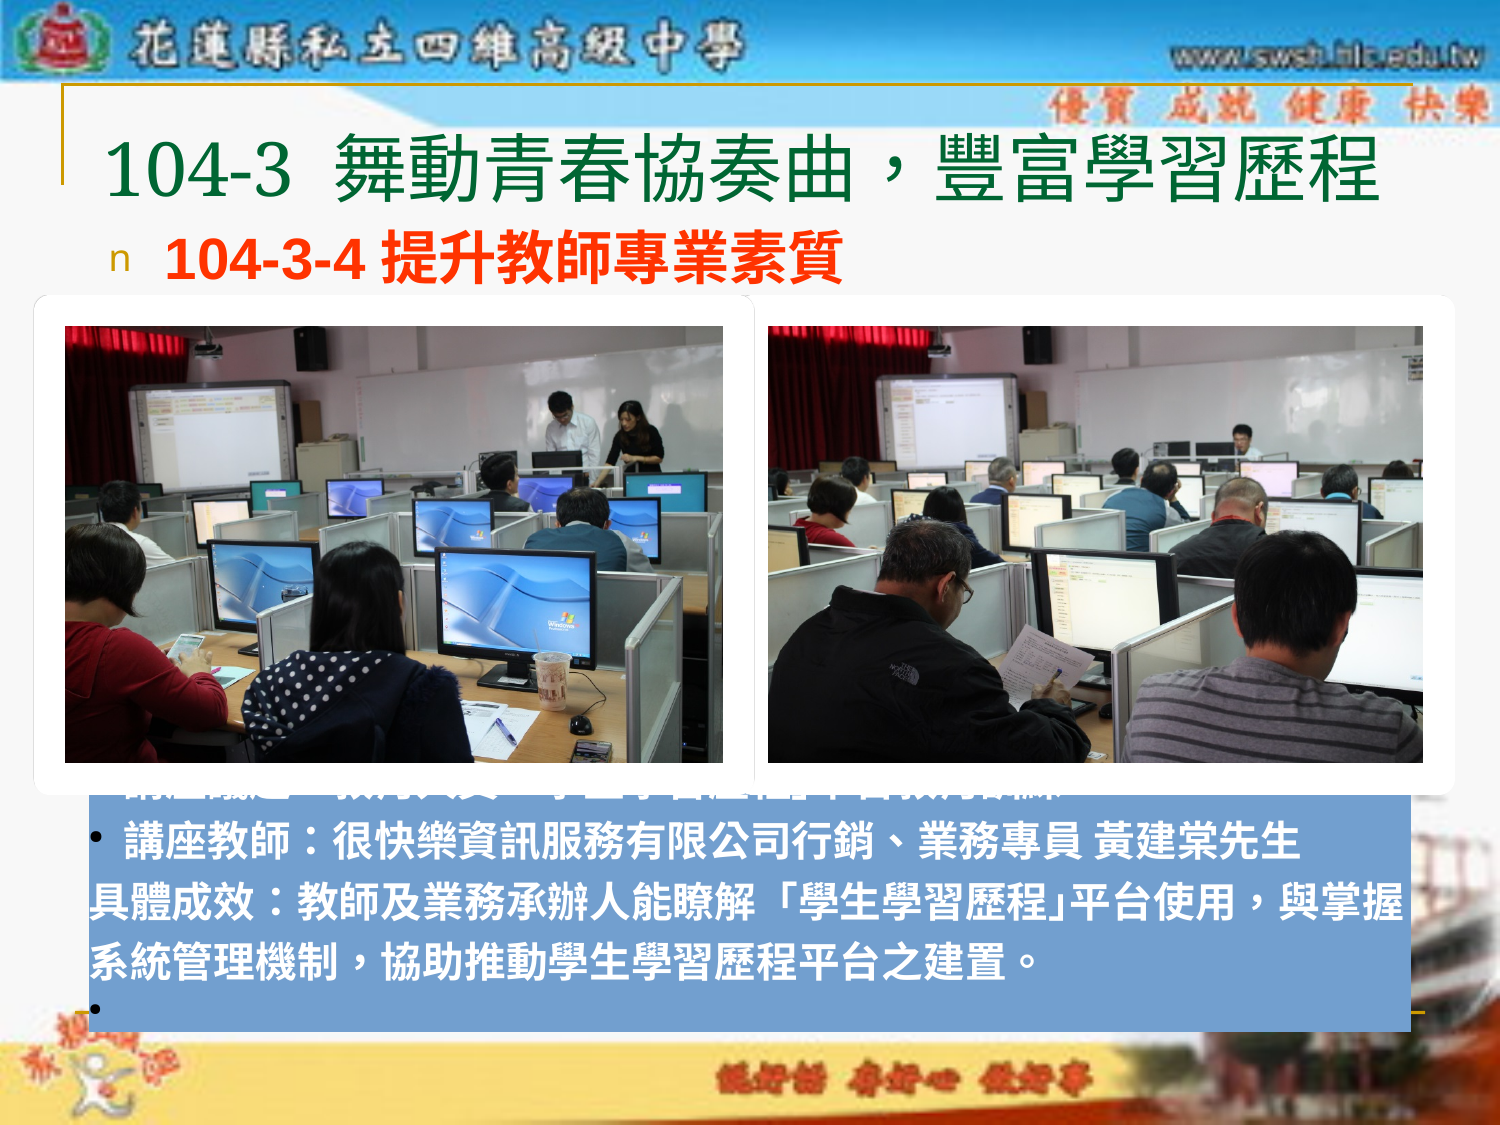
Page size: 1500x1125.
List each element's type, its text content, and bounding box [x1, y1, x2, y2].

text_box 104-3-4提升教師專業素質 [93, 214, 1417, 295]
picture [64, 326, 723, 764]
picture [767, 326, 1424, 764]
text_box 104-3 舞動青春協奏曲，豐富學習歷程 [88, 101, 1439, 232]
text_box P37 [0, 1023, 262, 1099]
text_box [1080, 1023, 1431, 1099]
table_cell 講座議題：教育人員「學生學習歷程｣平台教育訓練 講座教師：很快樂資訊服務有限公司行銷、業務專員 黃建棠先生 具體成效：教師及業務承辦人能瞭解「學生學習歷程｣平台使用，與掌握系統管理機制，協助推動學生學習歷程平台之建置。 [89, 795, 1411, 1032]
